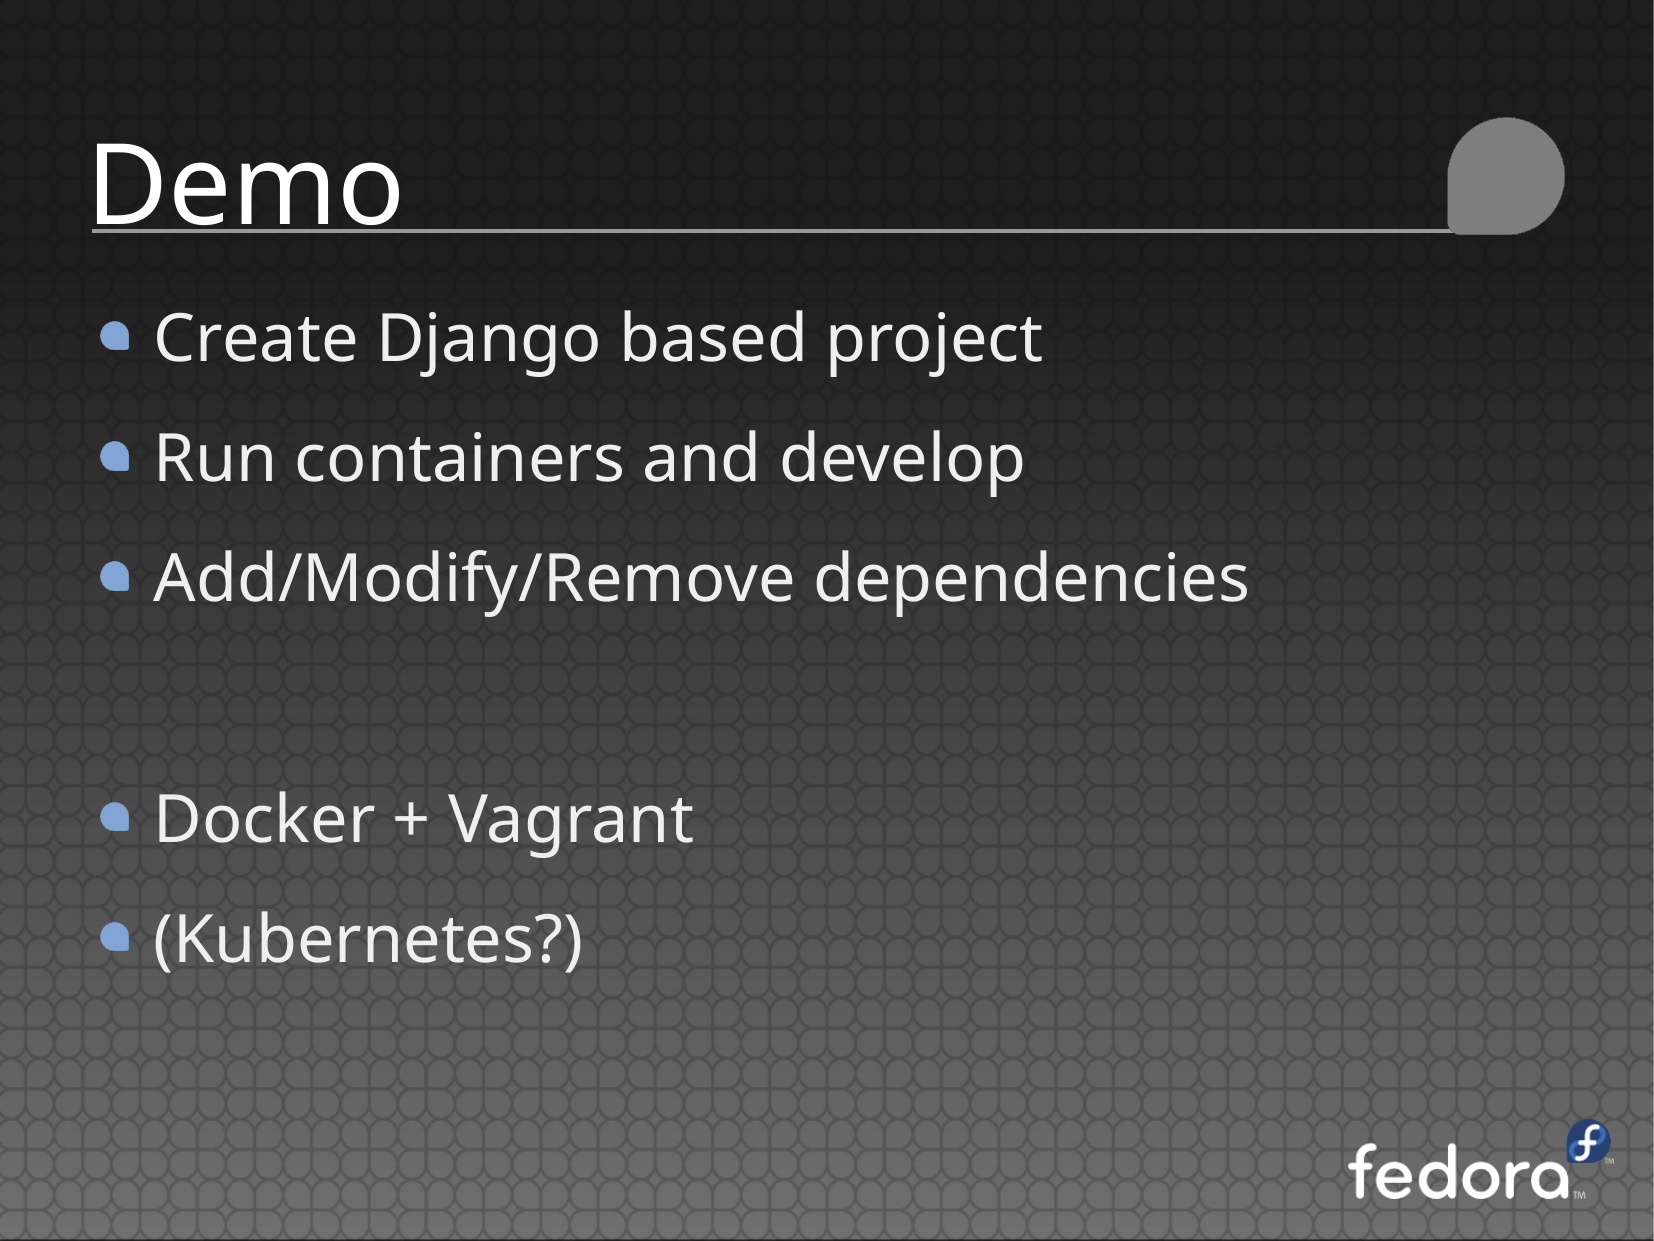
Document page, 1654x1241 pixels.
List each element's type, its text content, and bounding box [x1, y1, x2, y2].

title Demo [86, 109, 1576, 253]
list Create Django based project Run containers and develop Add/Modify/Remove dependencies Docker + Vagrant (Kubernetes?) [82, 290, 1571, 1010]
picture [0, 0, 1654, 1241]
